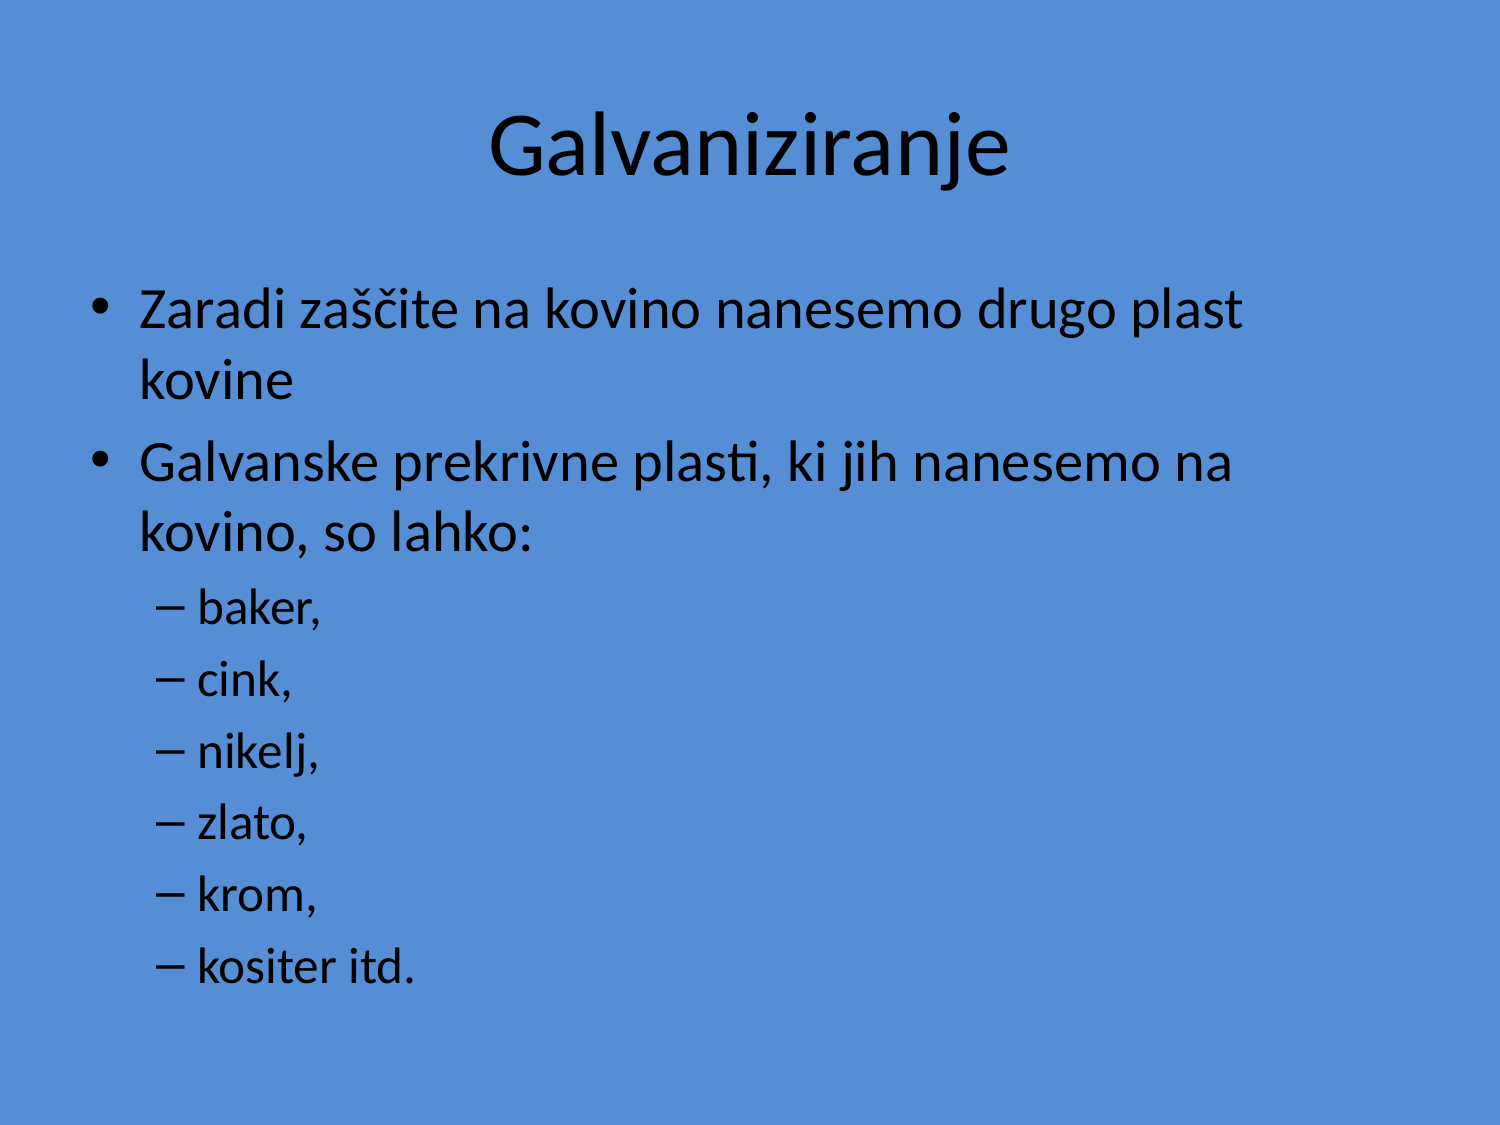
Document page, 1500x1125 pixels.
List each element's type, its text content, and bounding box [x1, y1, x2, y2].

title Galvaniziranje [75, 45, 1425, 233]
list Zaradi zaščite na kovino nanesemo drugo plast kovine Galvanske prekrivne plasti, ki jih nanesemo na kovino, so lahko: baker, cink, nikelj, zlato, krom, kositer itd. [75, 262, 1425, 1005]
